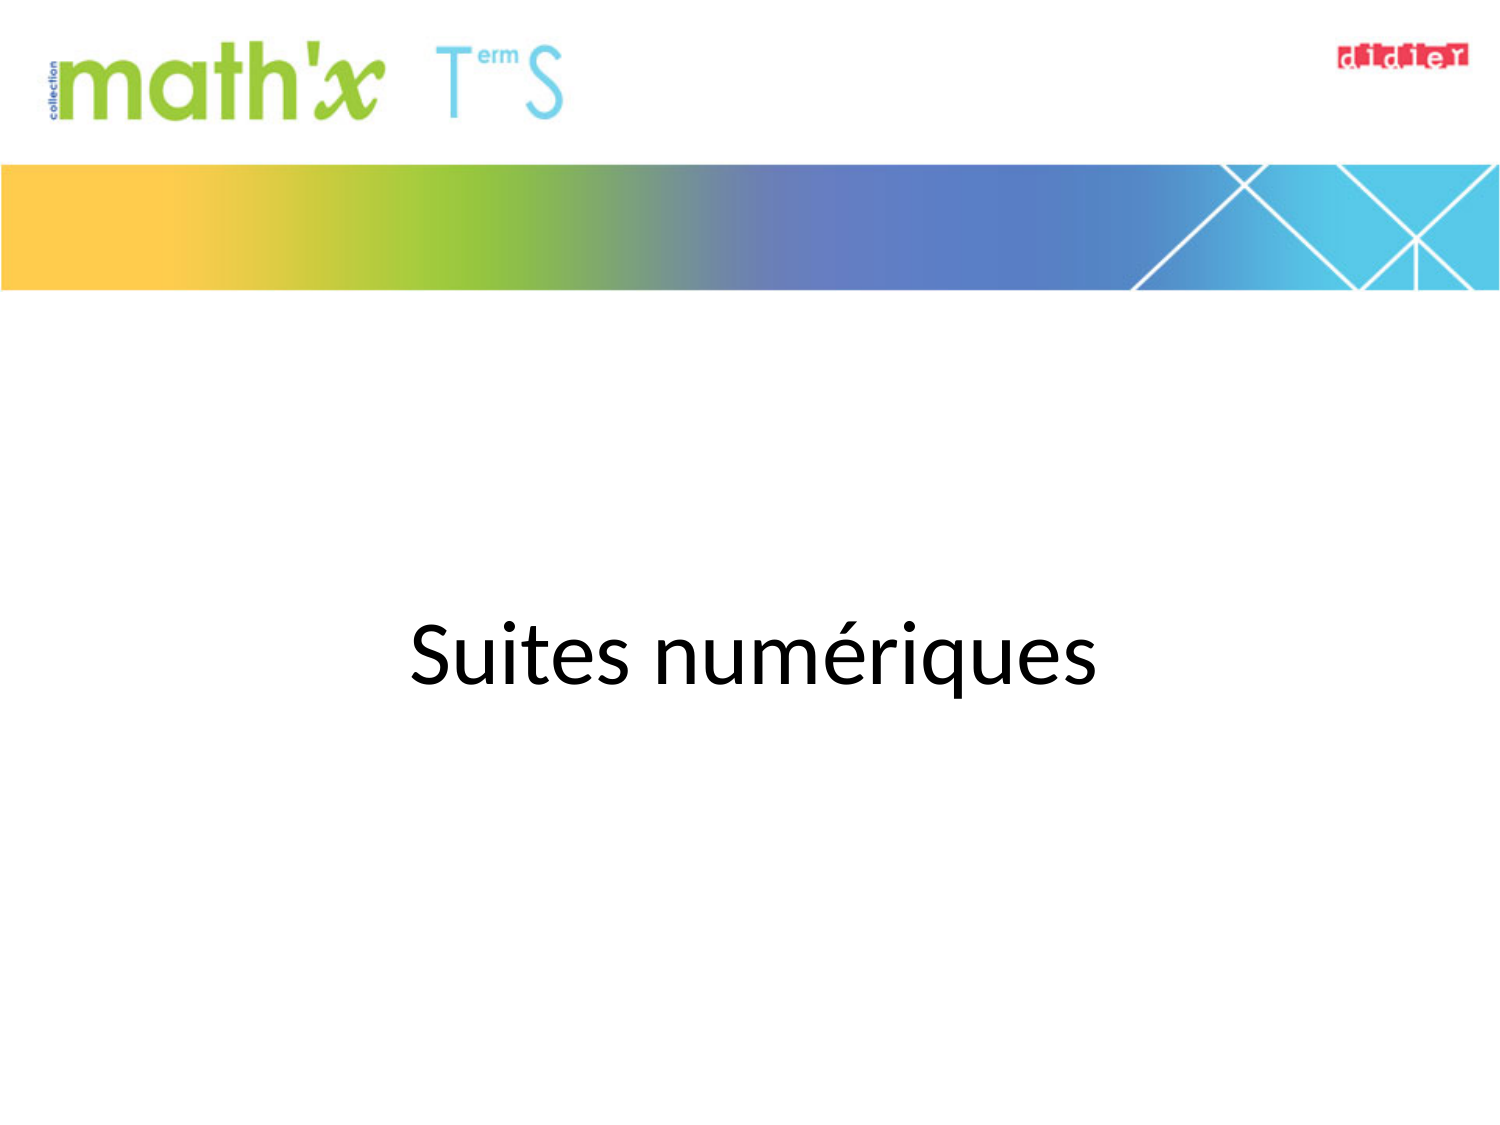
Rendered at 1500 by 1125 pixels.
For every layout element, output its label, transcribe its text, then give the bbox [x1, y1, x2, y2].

picture [0, 0, 1500, 292]
title Suites numériques [117, 527, 1393, 769]
